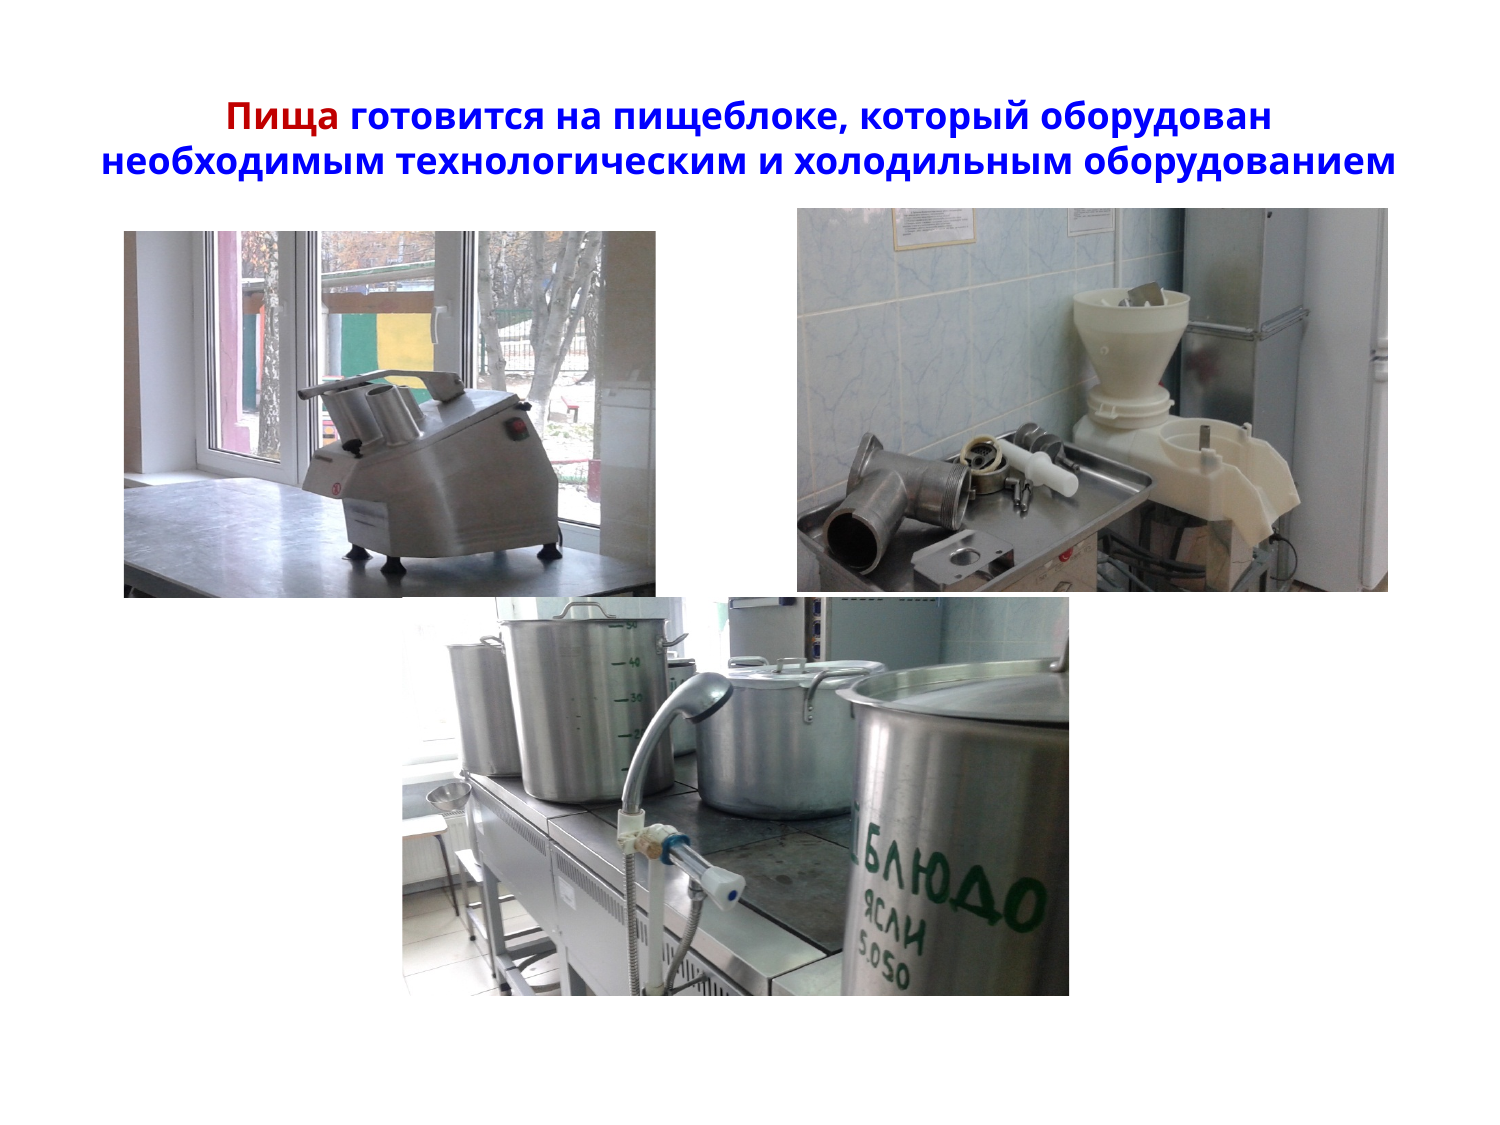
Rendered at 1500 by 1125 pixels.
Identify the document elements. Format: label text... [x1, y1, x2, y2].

picture [797, 208, 1388, 592]
picture [123, 231, 1070, 996]
title Пища готовится на пищеблоке, который оборудован необходимым технологическим и холодильным оборудованием [76, 66, 1422, 209]
